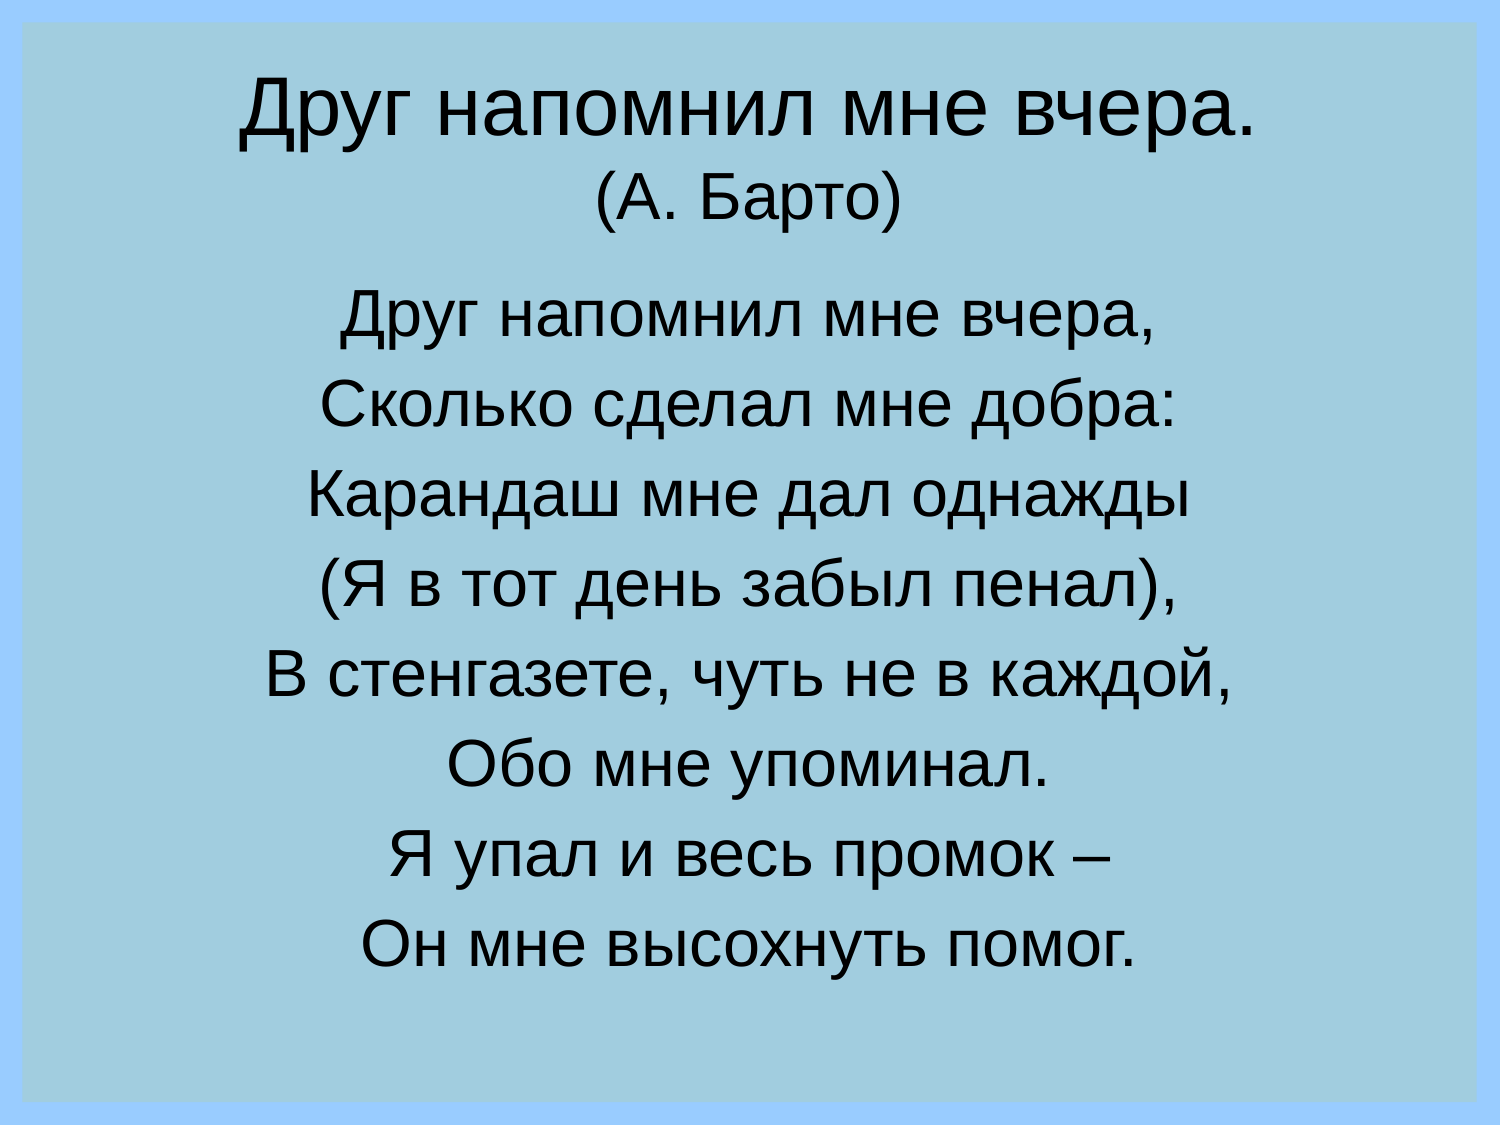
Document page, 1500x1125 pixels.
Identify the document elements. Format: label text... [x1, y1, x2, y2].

list Друг напомнил мне вчера, Сколько сделал мне добра: Карандаш мне дал однажды (Я в тот день забыл пенал), В стенгазете, чуть не в каждой, Обо мне упоминал. Я упал и весь промок – Он мне высохнуть помог. [74, 262, 1425, 1005]
title Друг напомнил мне вчера. (А. Барто) [74, 45, 1425, 233]
